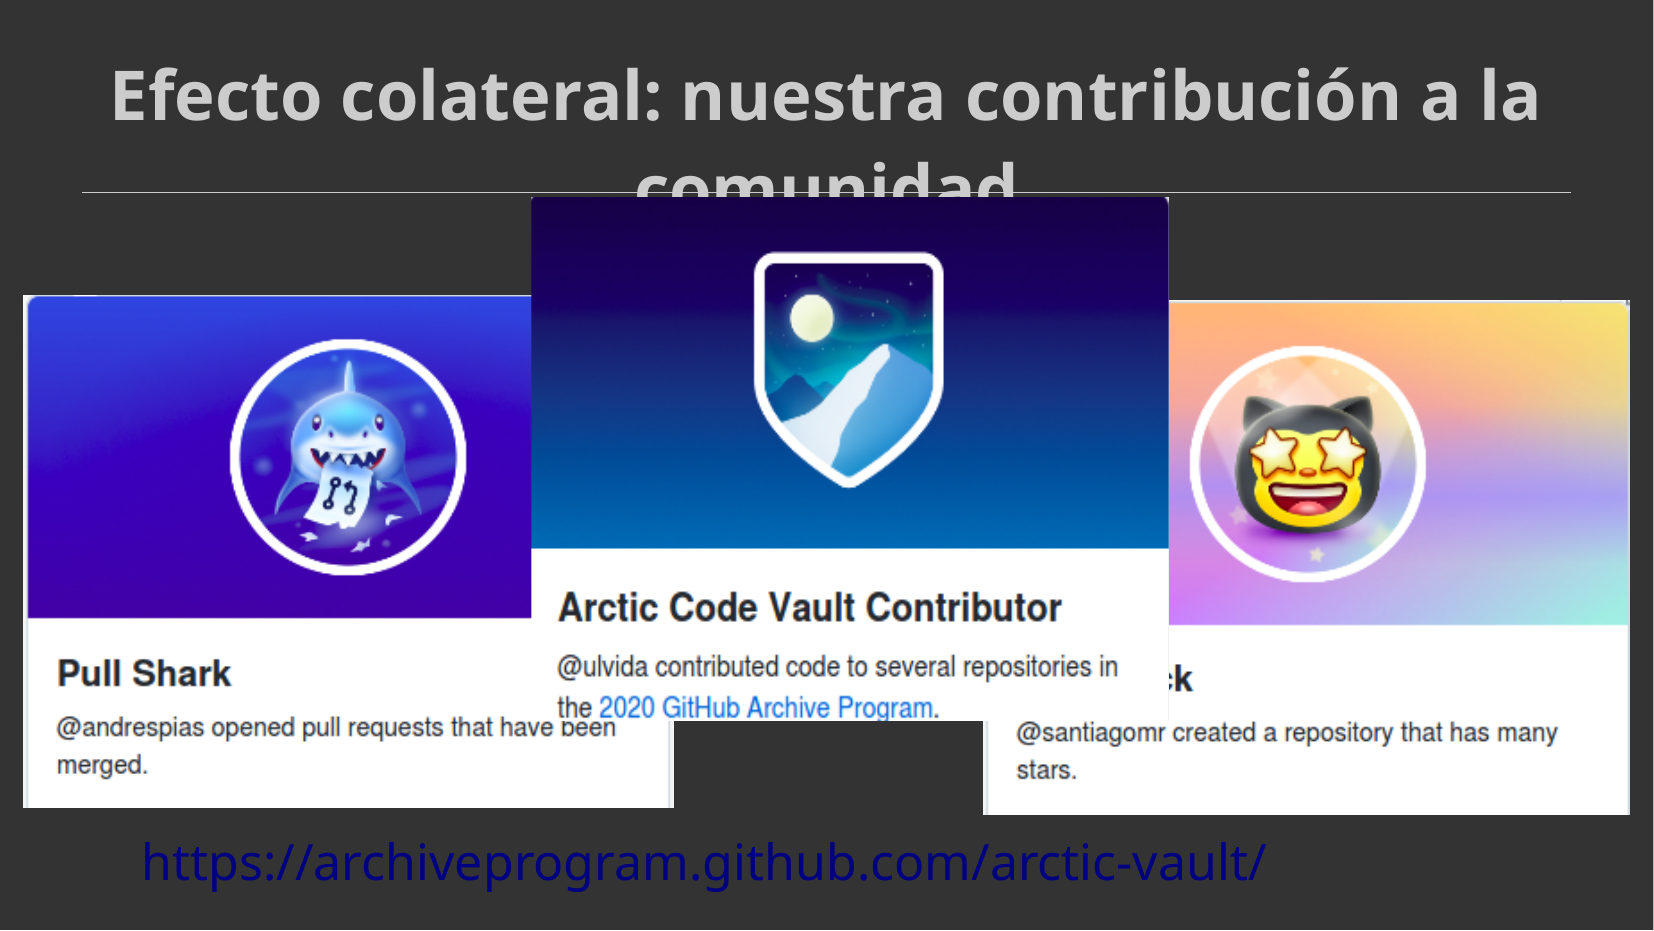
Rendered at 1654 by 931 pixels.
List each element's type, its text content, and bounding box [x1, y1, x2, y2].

list https://archiveprogram.github.com/arctic-vault/ [70, 826, 1559, 922]
picture [23, 197, 1630, 815]
title Efecto colateral: nuestra contribución a la comunidad [82, 37, 1571, 245]
